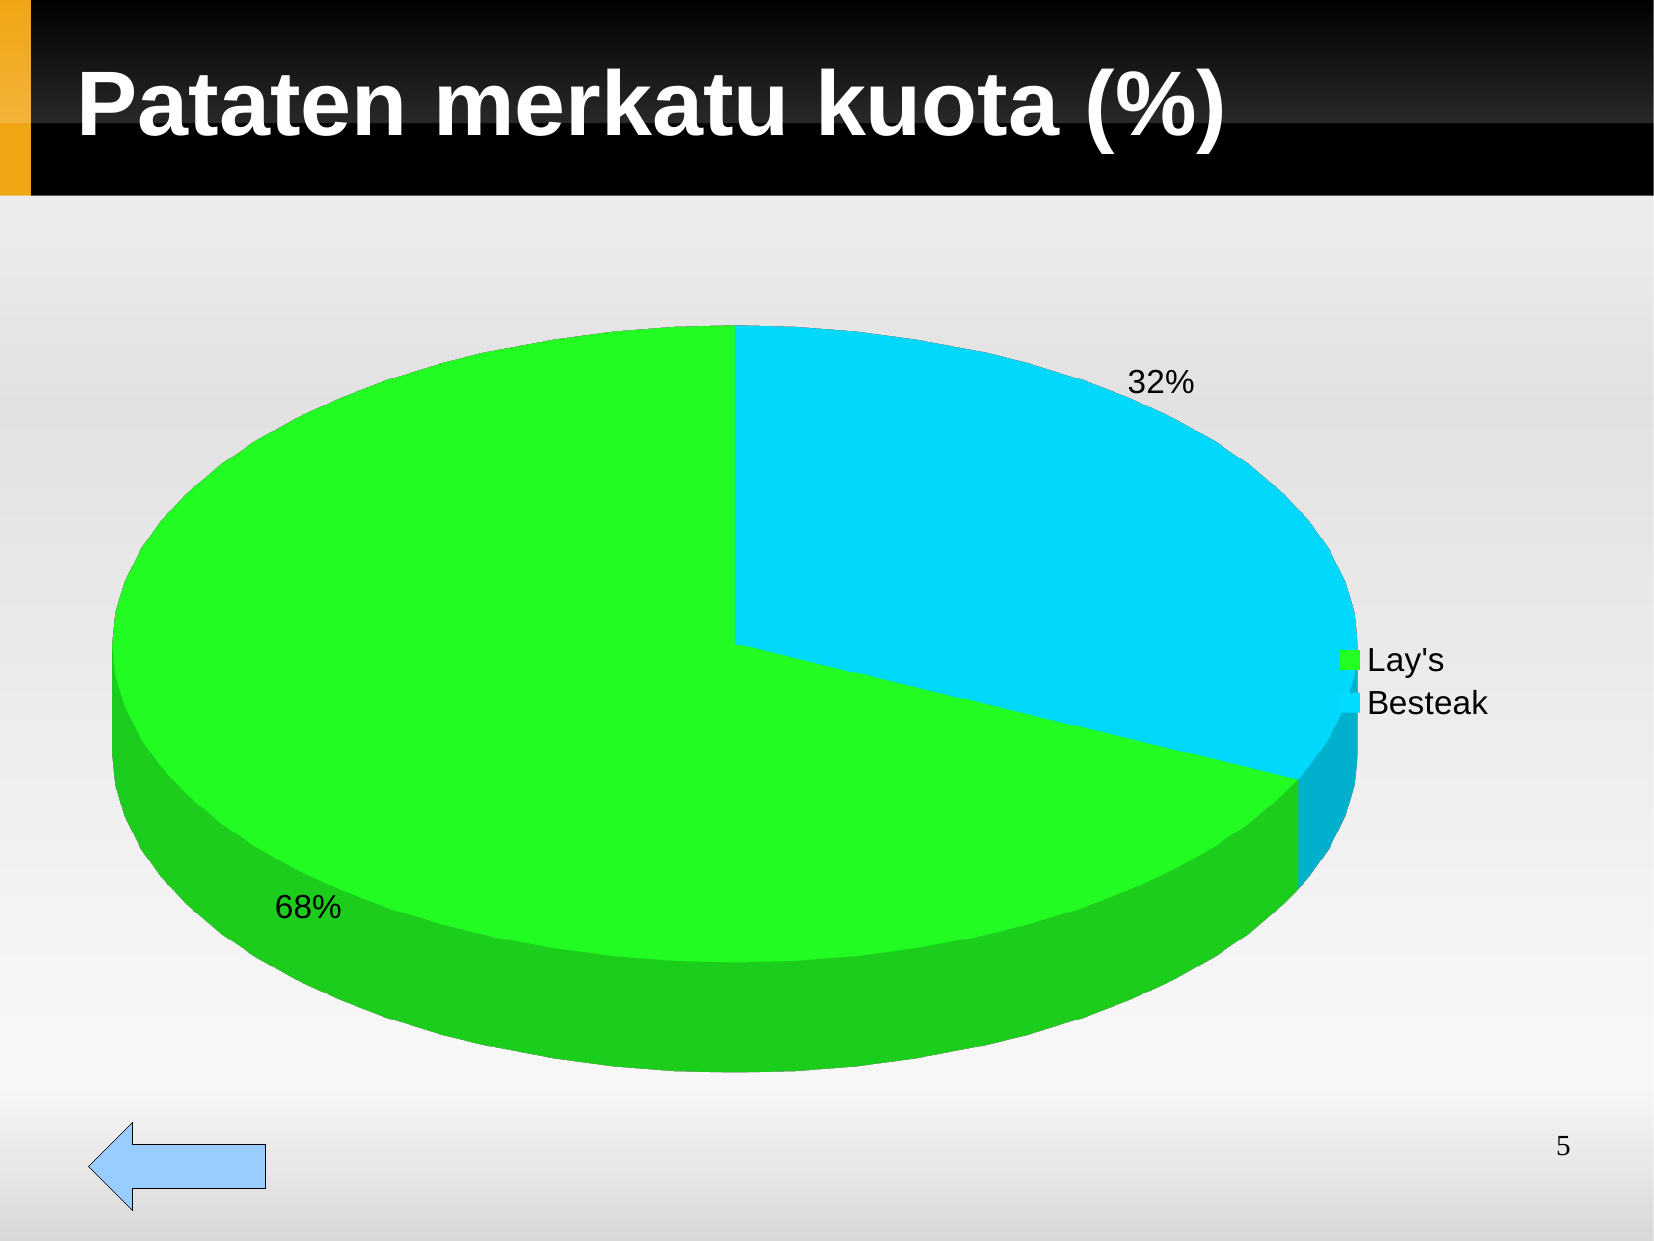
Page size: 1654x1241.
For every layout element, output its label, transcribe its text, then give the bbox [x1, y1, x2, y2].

title Pataten merkatu kuota (%) [76, 0, 1565, 208]
text_box [88, 1122, 266, 1211]
chart [82, 290, 1571, 1109]
picture [0, 0, 1654, 1241]
